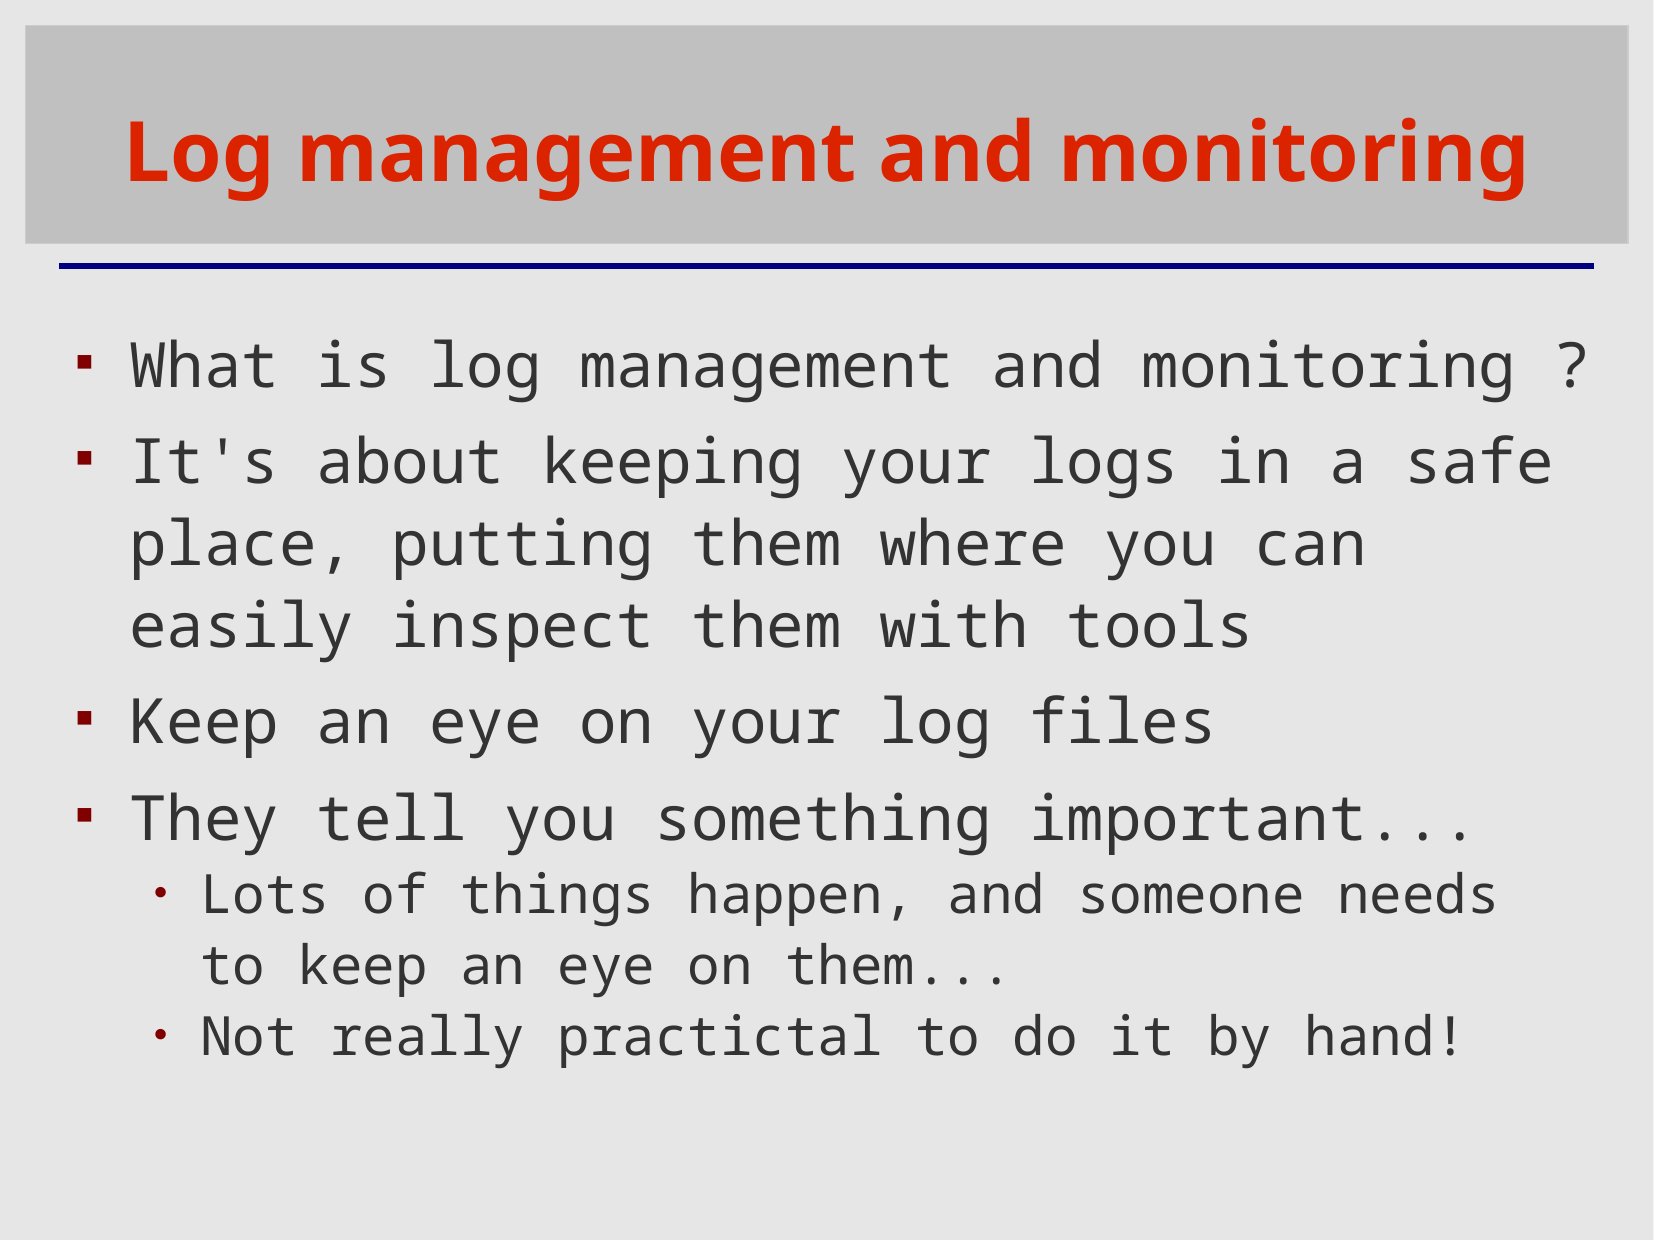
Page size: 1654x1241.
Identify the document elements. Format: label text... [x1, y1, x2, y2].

list What is log management and monitoring ? It's about keeping your logs in a safe place, putting them where you can easily inspect them with tools Keep an eye on your log files They tell you something important... Lots of things happen, and someone needs to keep an eye on them... Not really practictal to do it by hand! [59, 322, 1594, 1117]
title Log management and monitoring [121, 46, 1534, 253]
